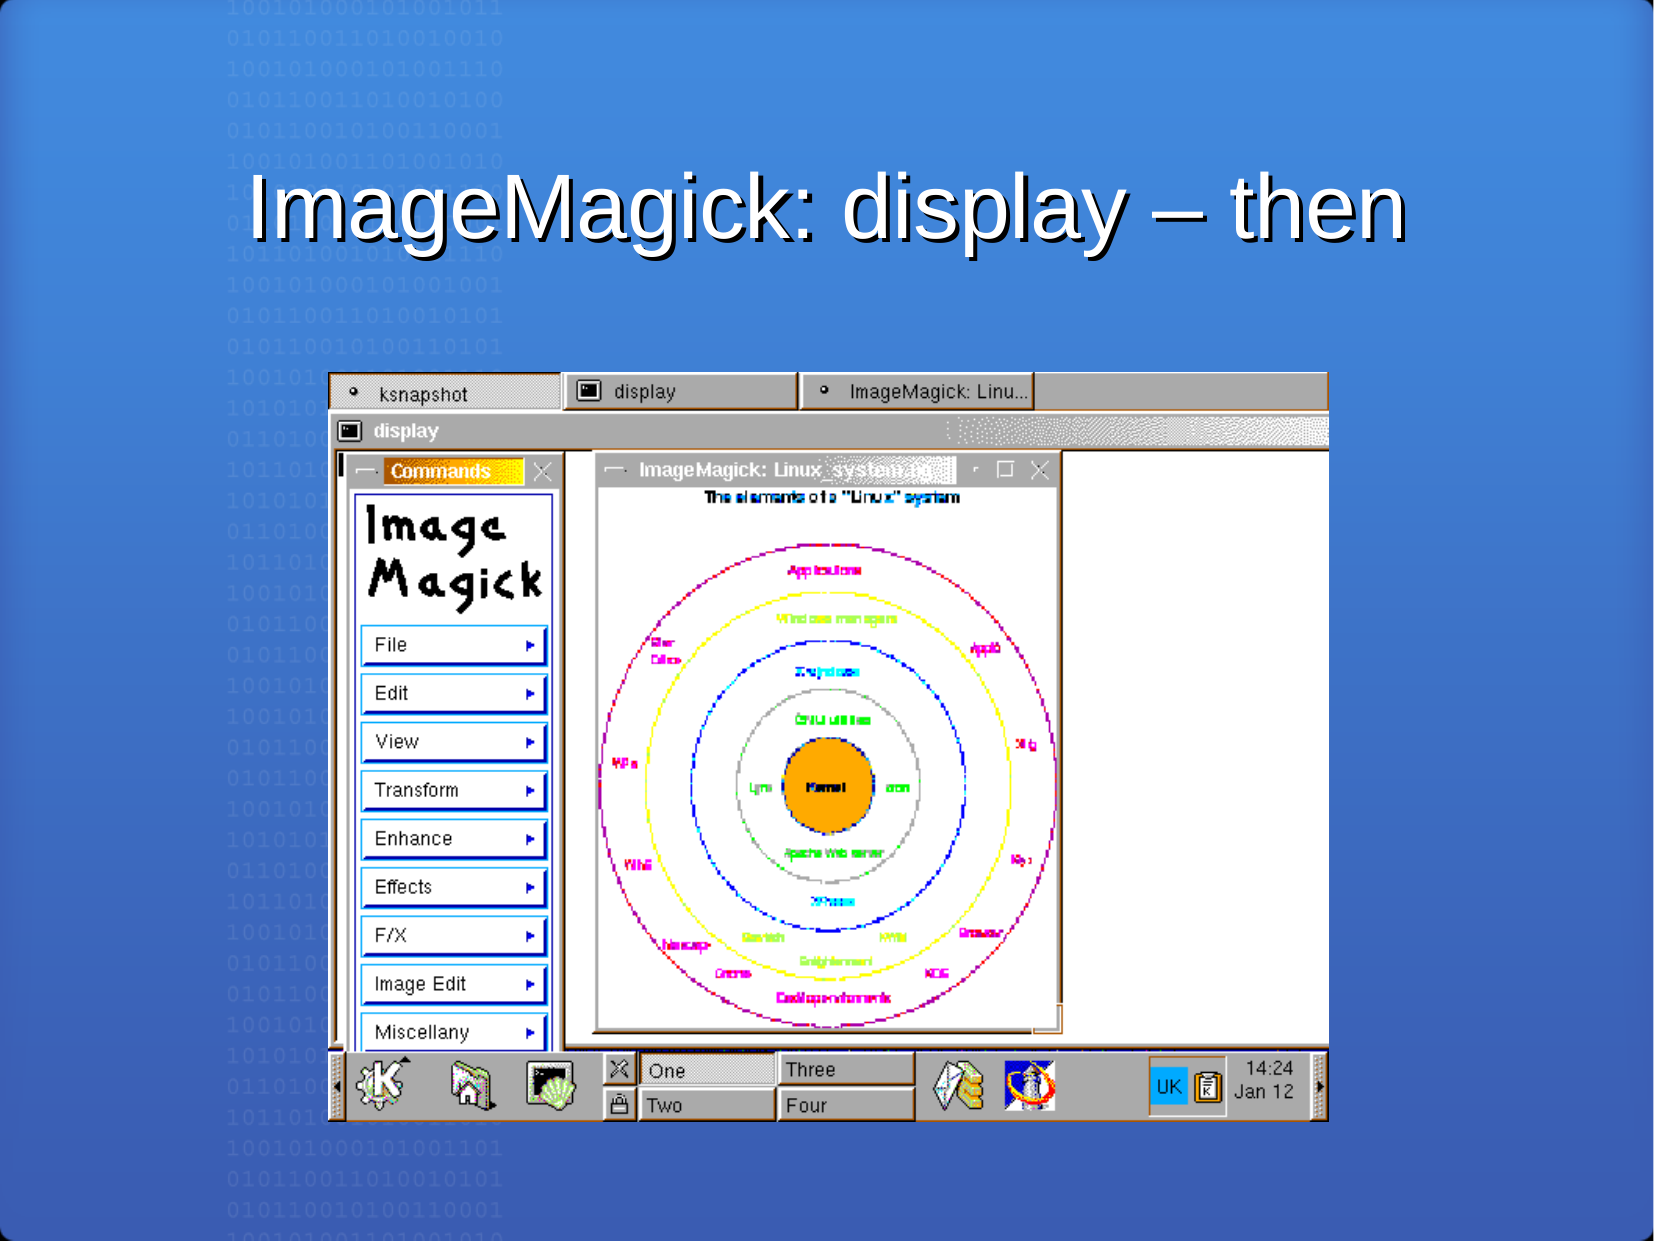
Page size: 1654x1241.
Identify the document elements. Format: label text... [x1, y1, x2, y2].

picture [0, 0, 1654, 1241]
title ImageMagick: display – then [121, 110, 1534, 303]
chart [121, 344, 1534, 1127]
